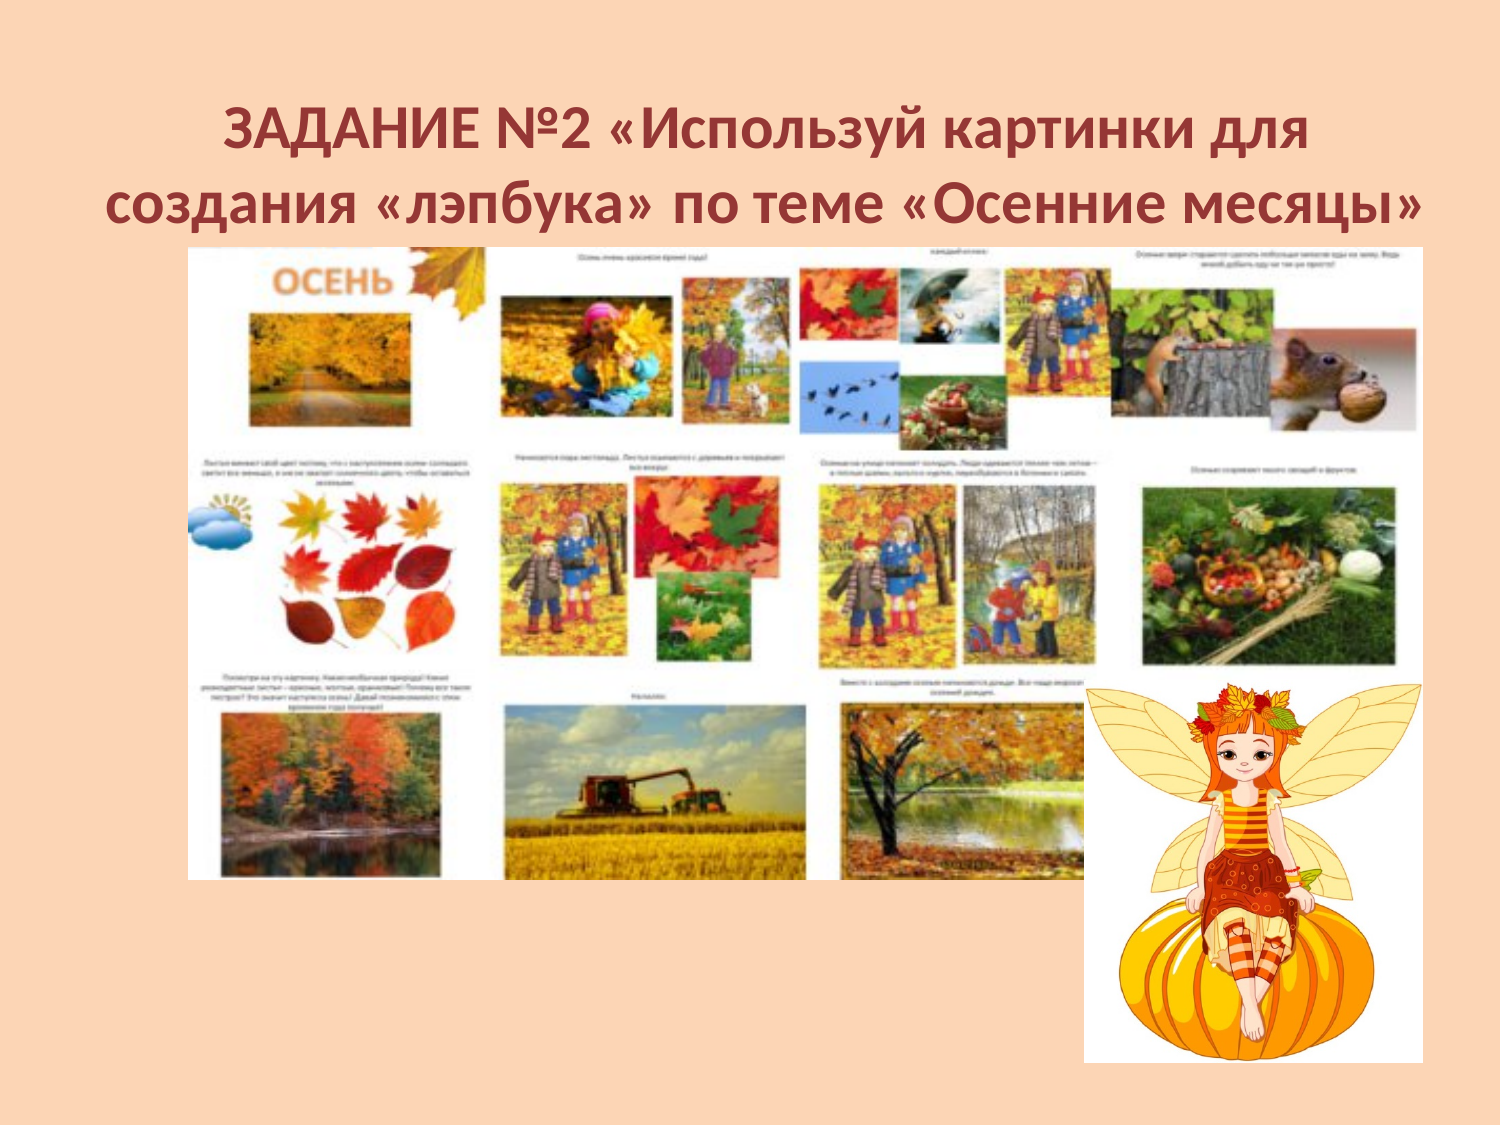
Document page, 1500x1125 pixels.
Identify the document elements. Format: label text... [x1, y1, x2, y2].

text_box ЗАДАНИЕ №2 «Используй картинки для создания «лэпбука» по теме «Осенние месяцы» [76, 78, 1459, 244]
picture [188, 247, 1423, 1063]
